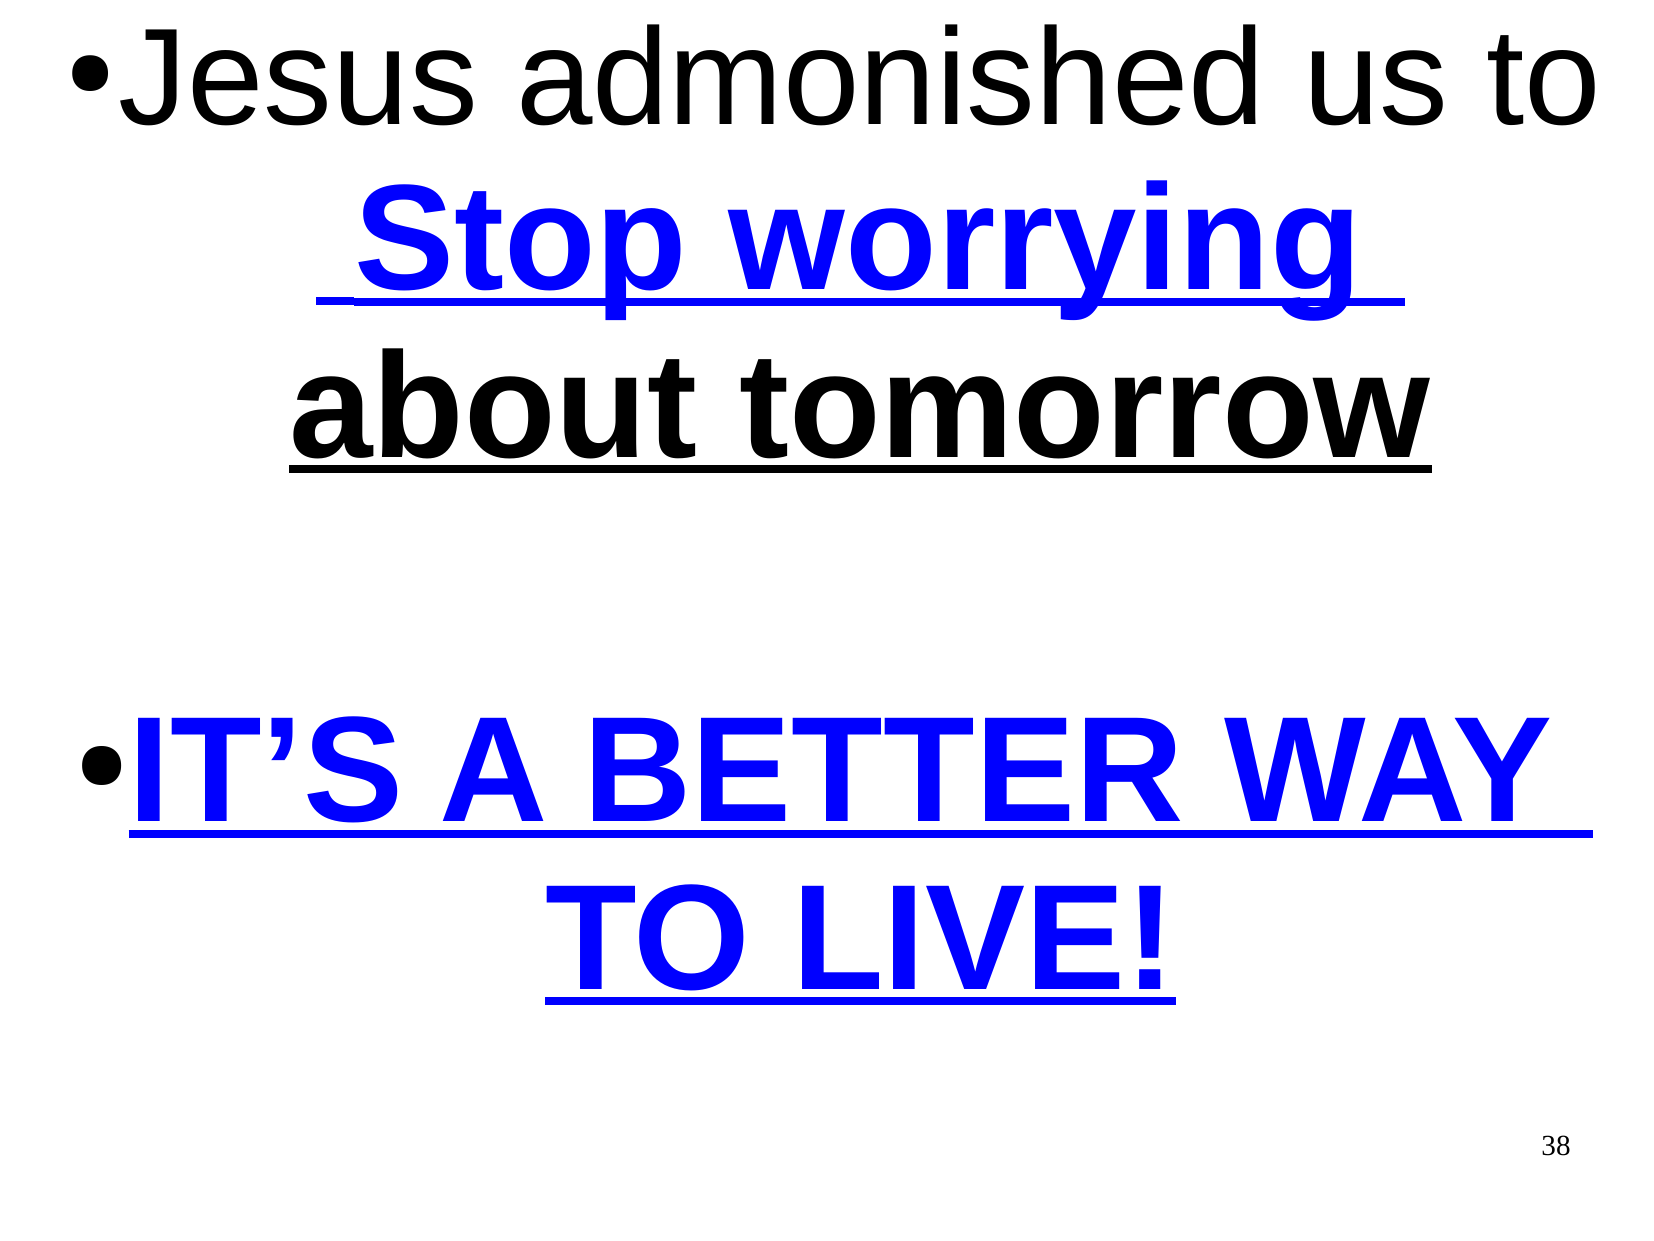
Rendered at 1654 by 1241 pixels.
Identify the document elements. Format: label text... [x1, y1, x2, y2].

list Jesus admonished us to Stop worrying about tomorrow IT’S A BETTER WAY TO LIVE! [0, 0, 1651, 1238]
